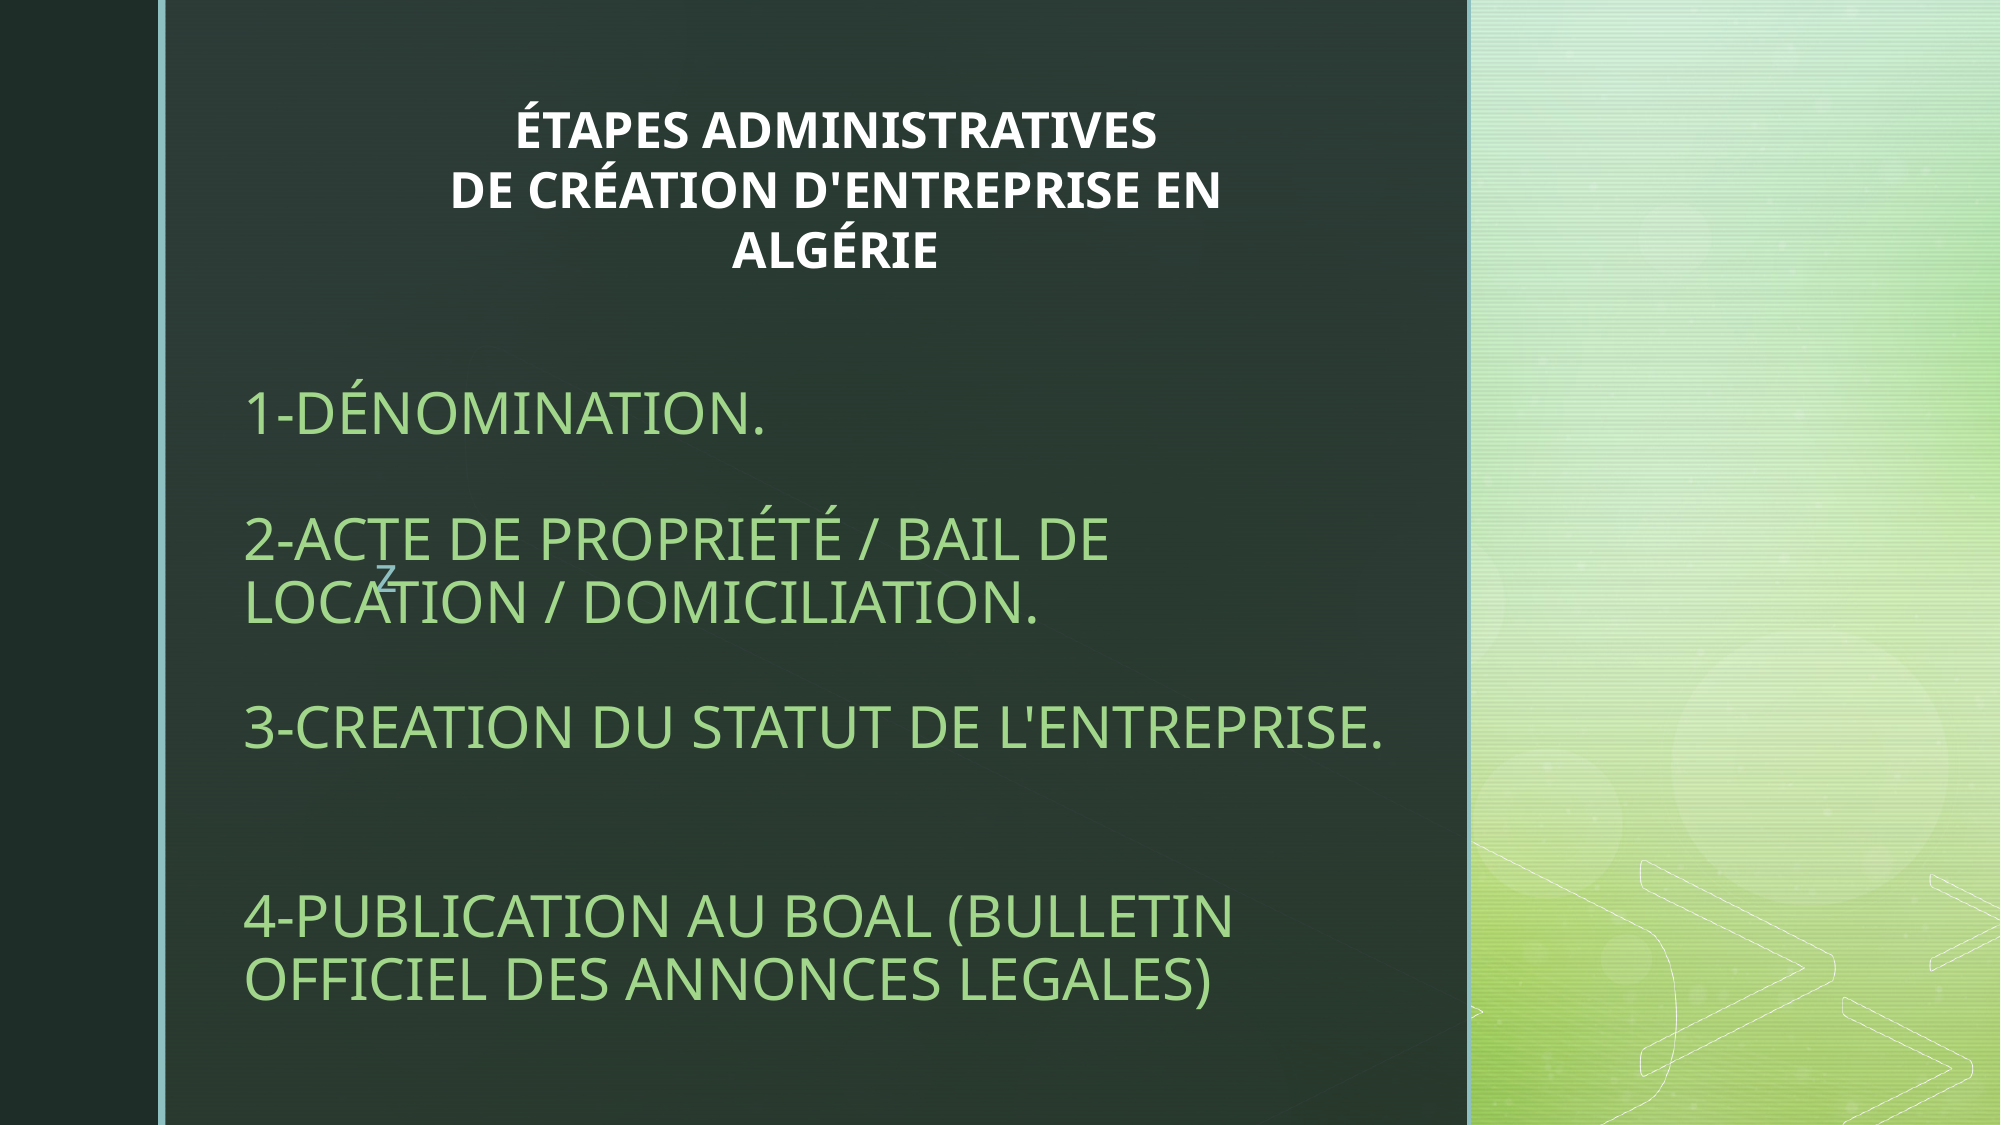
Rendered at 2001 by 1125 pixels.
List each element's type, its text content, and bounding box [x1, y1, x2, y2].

title 1-DÉNOMINATION. 2-ACTE DE PROPRIÉTÉ / BAIL DE LOCATION / DOMICILIATION. 3-CREATION DU STATUT DE L'ENTREPRISE. 4-PUBLICATION AU BOAL (BULLETIN OFFICIEL DES ANNONCES LEGALES) [228, 376, 1408, 991]
subtitle ÉTAPES ADMINISTRATIVES DE CRÉATION D'ENTREPRISE EN ALGÉRIE [396, 95, 1276, 286]
